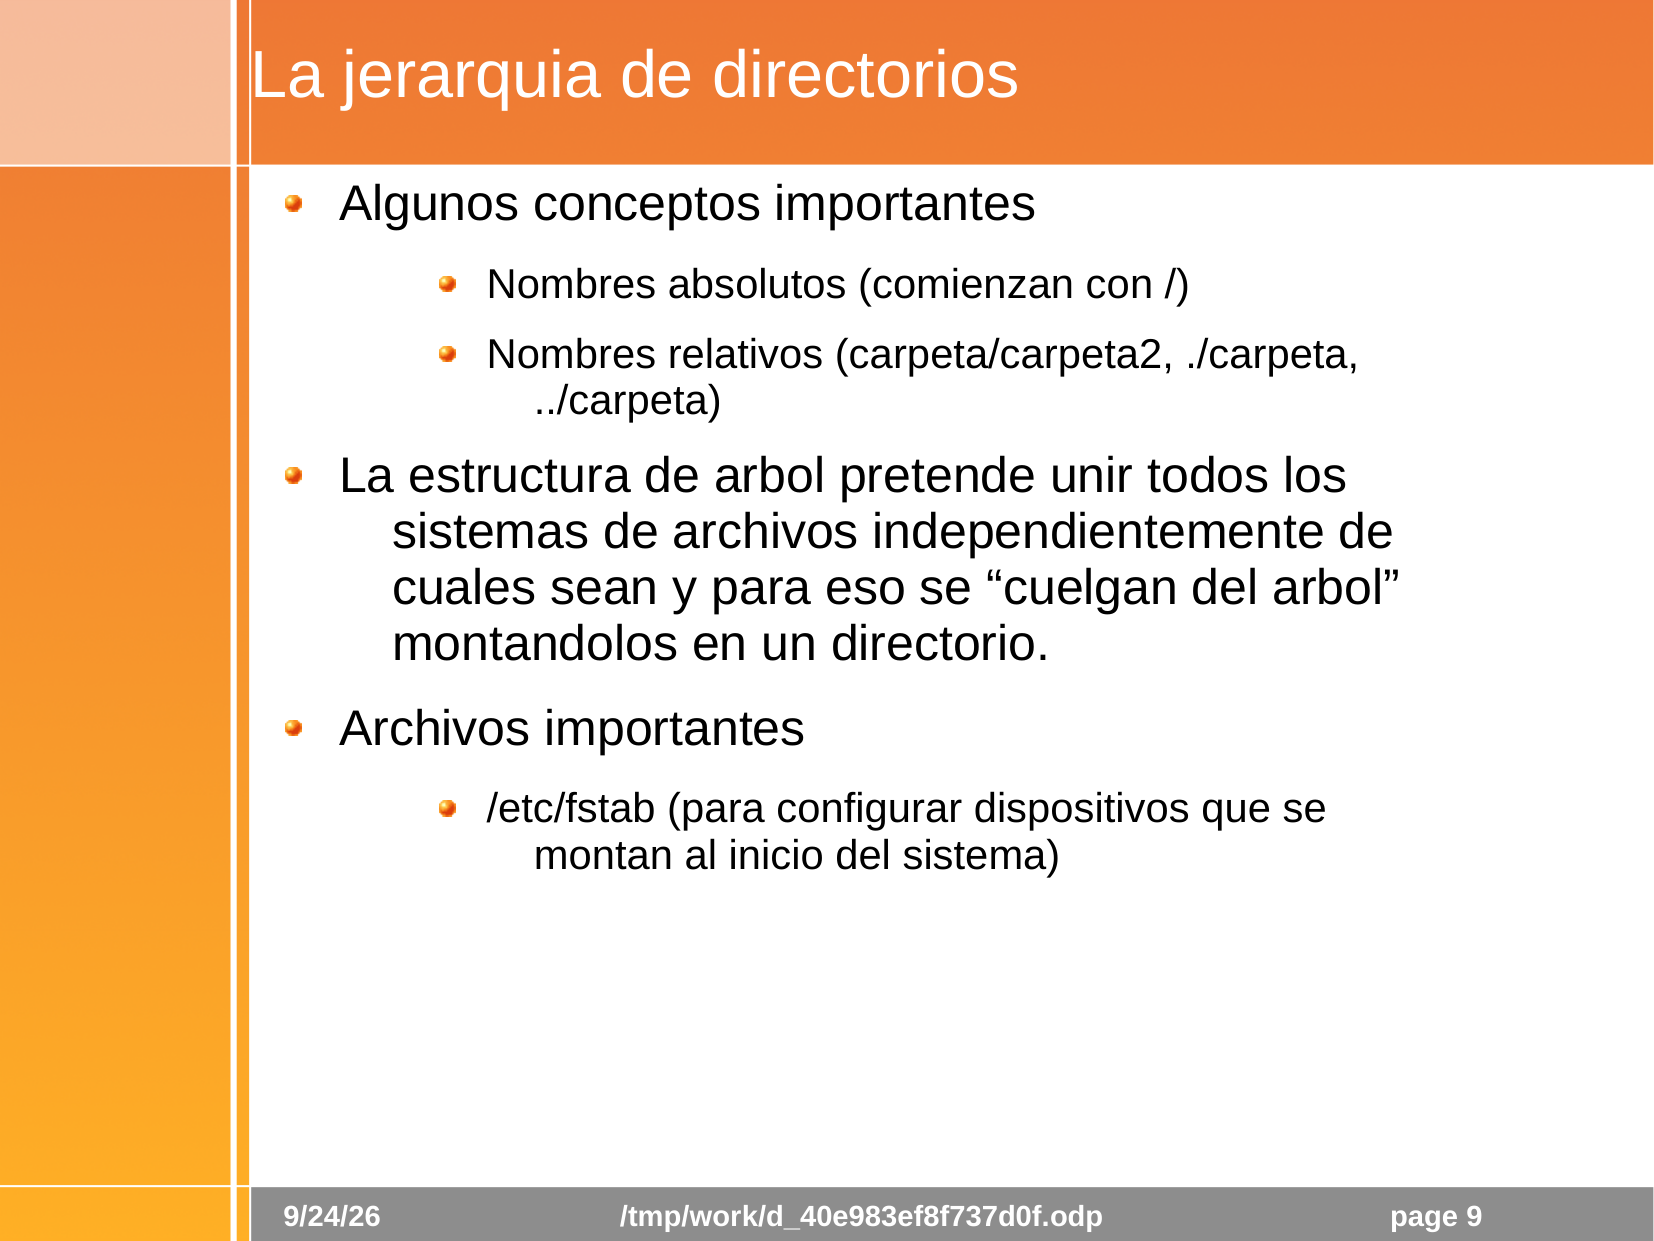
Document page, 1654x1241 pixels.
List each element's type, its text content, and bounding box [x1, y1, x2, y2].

title La jerarquia de directorios [250, 19, 1477, 130]
list Algunos conceptos importantes Nombres absolutos (comienzan con /) Nombres relativos (carpeta/carpeta2, ./carpeta, ../carpeta) La estructura de arbol pretende unir todos los sistemas de archivos independientemente de cuales sean y para eso se “cuelgan del arbol” montandolos en un directorio. Archivos importantes /etc/fstab (para configurar dispositivos que se montan al inicio del sistema) [250, 175, 1477, 1036]
picture [0, 0, 1654, 1241]
